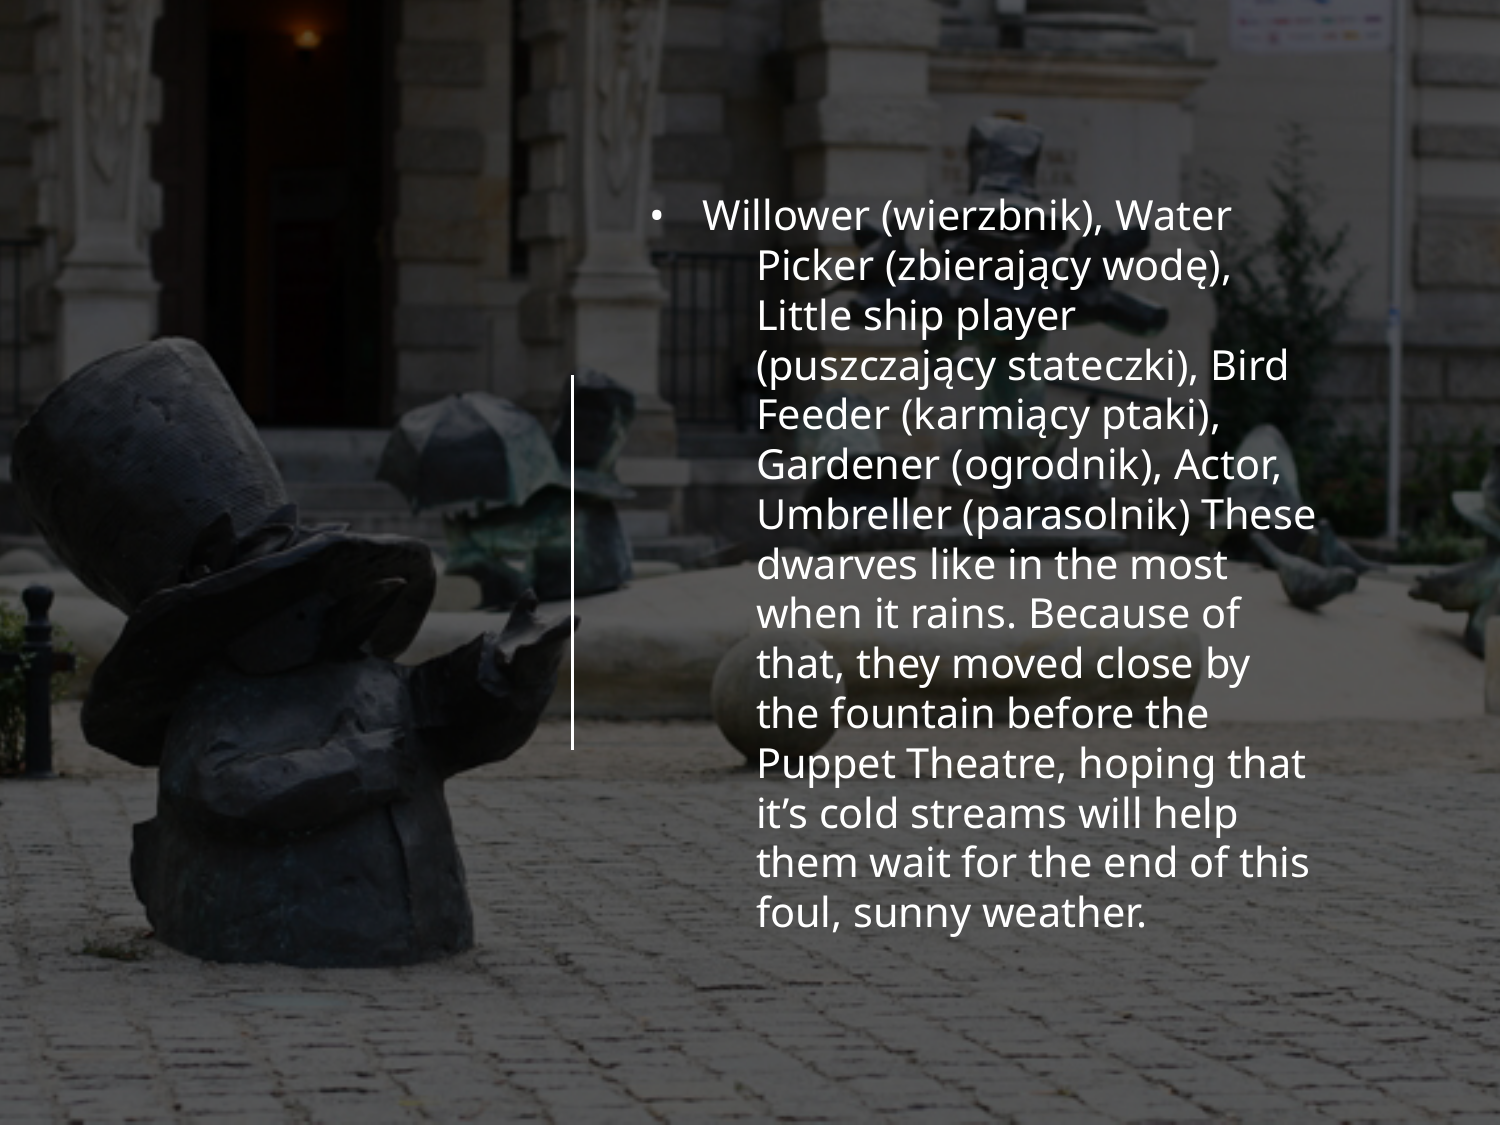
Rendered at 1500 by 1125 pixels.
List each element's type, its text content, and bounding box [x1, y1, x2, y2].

list Willower (wierzbnik), Water Picker (zbierający wodę), Little ship player (puszczający stateczki), Bird Feeder (karmiący ptaki), Gardener (ogrodnik), Actor, Umbreller (parasolnik) These dwarves like in the most when it rains. Because of that, they moved close by the fountain before the Puppet Theatre, hoping that it’s cold streams will help them wait for the end of this foul, sunny weather. [634, 174, 1342, 951]
picture [0, 0, 1500, 1125]
